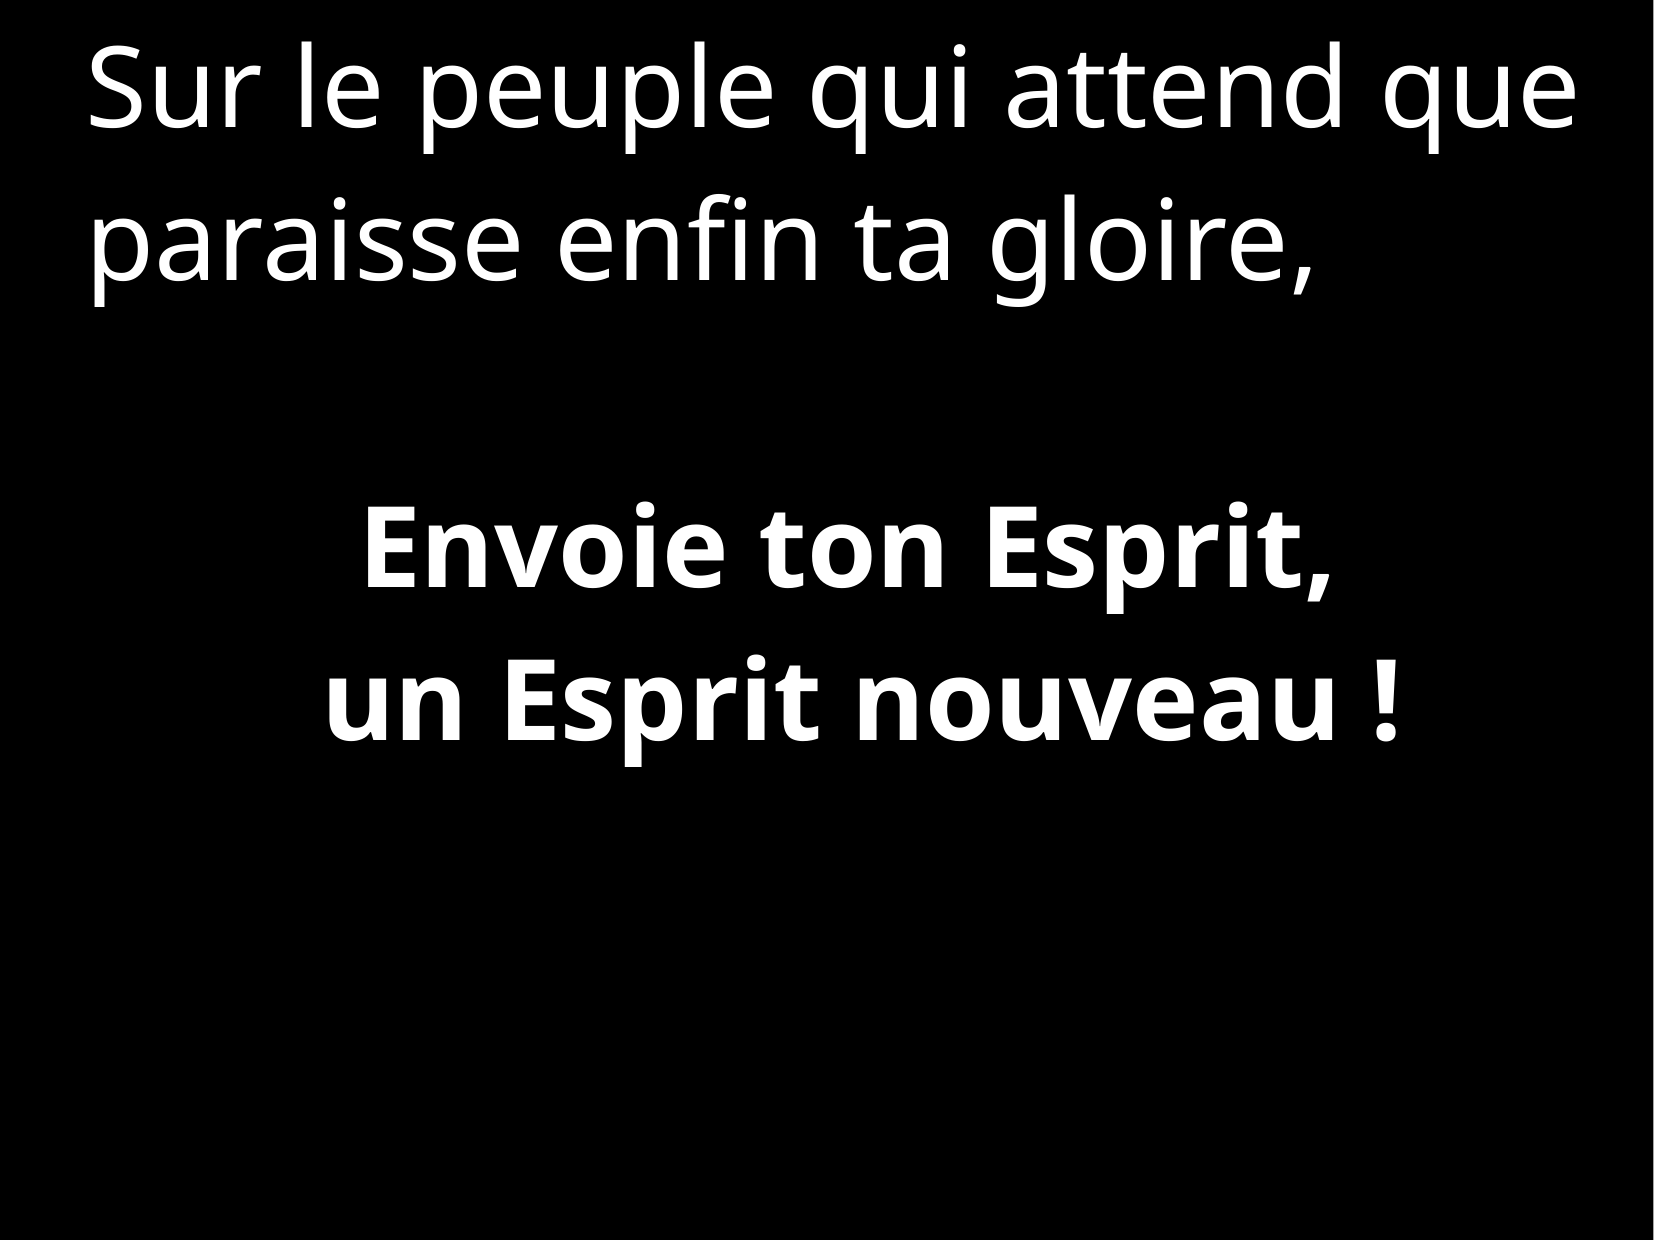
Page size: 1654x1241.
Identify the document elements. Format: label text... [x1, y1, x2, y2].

text_box Sur le peuple qui attend que paraisse enfin ta gloire, Envoie ton Esprit, un Esprit nouveau ! [0, 0, 1654, 1241]
